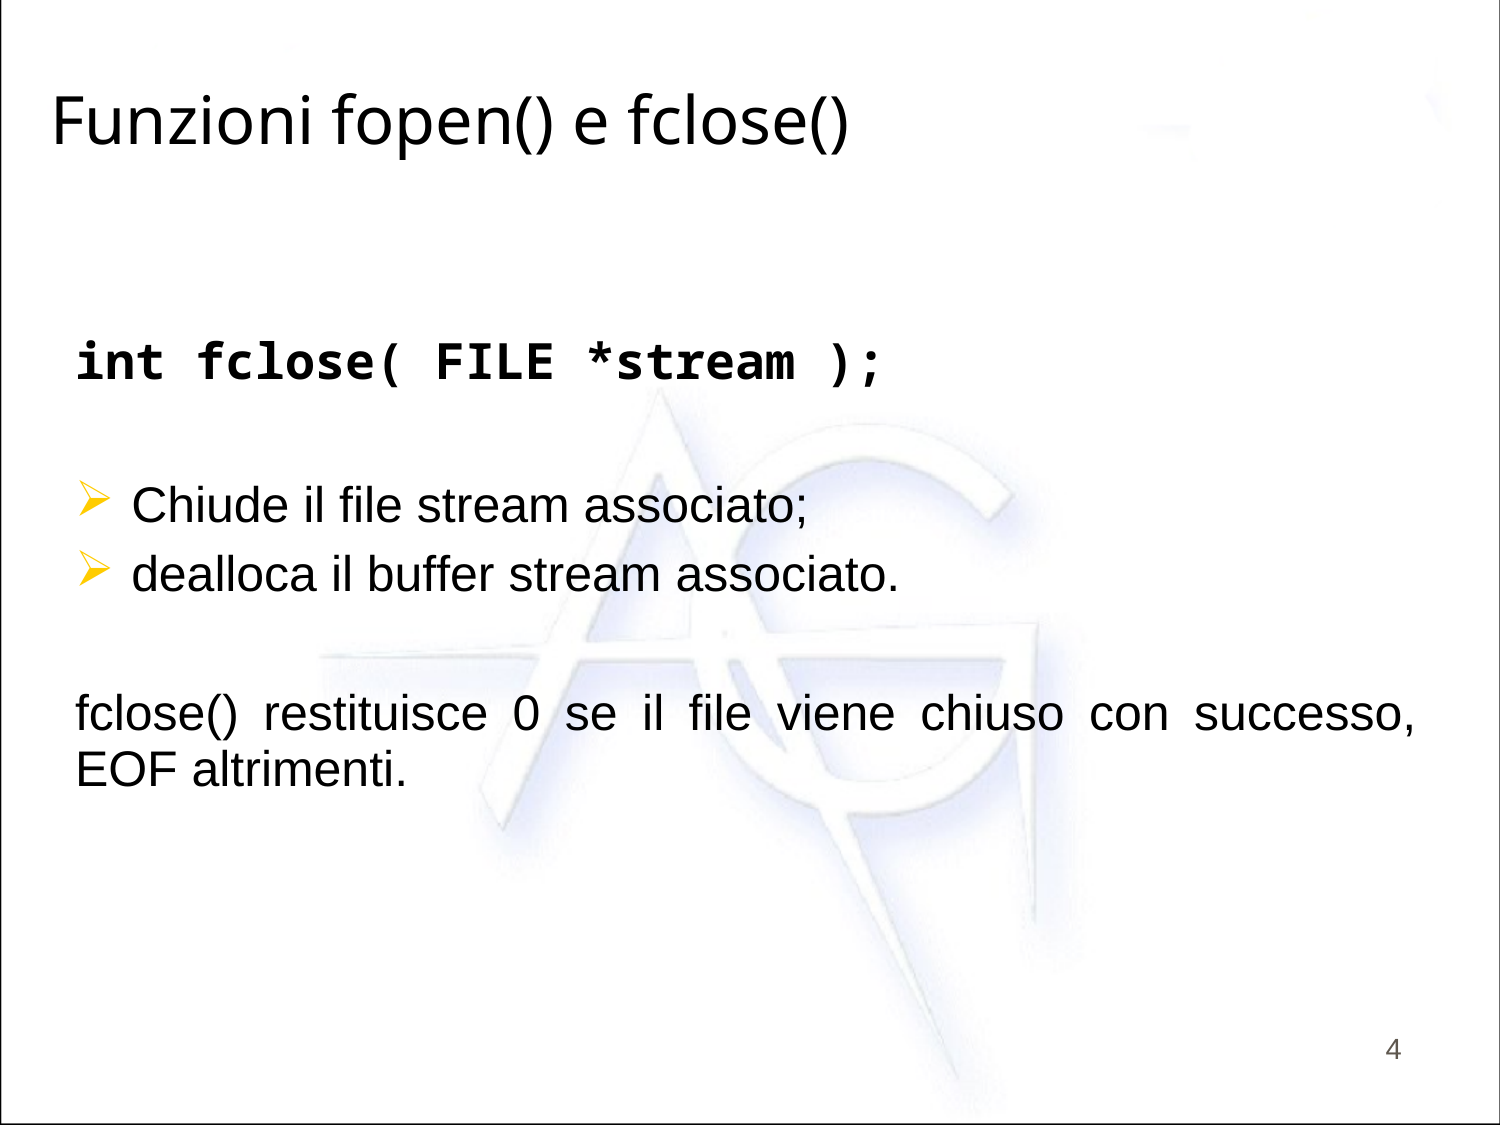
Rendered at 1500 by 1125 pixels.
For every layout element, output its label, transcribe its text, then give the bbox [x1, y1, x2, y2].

picture [0, 0, 1500, 1125]
list int fclose( FILE *stream ); Chiude il file stream associato; dealloca il buffer stream associato. fclose() restituisce 0 se il file viene chiuso con successo, EOF altrimenti. [74, 244, 1417, 973]
title Funzioni fopen() e fclose() [49, 7, 1438, 231]
